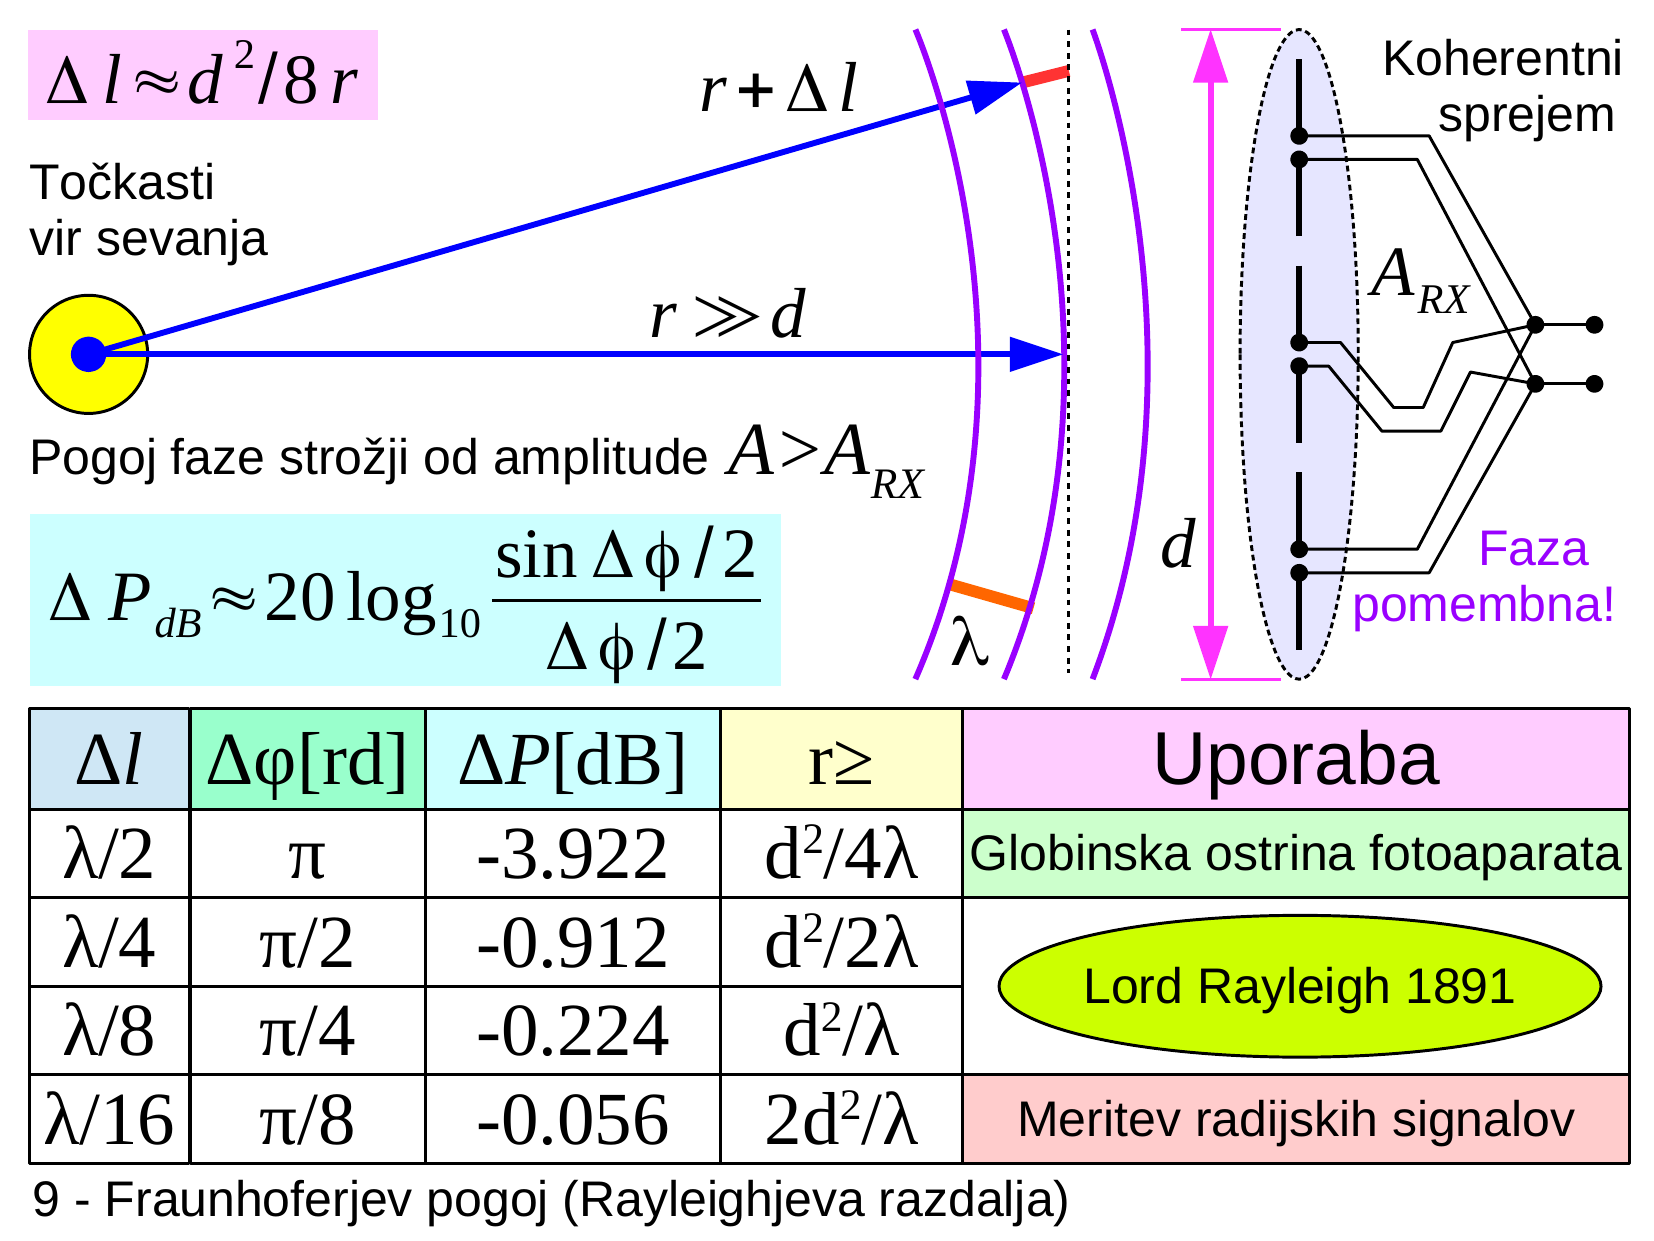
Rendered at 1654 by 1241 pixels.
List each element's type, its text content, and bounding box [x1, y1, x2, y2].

text_box r≥ [720, 708, 962, 809]
text_box ΔP[dB] [425, 708, 720, 809]
text_box λ/16 [29, 1074, 189, 1164]
text_box Globinska ostrina fotoaparata [962, 809, 1630, 897]
text_box -0.056 [425, 1074, 720, 1164]
text_box 2d2/λ [720, 1074, 962, 1164]
text_box -0.224 [425, 986, 720, 1074]
chart [631, 273, 833, 351]
text_box -3.922 [425, 809, 720, 897]
chart [933, 612, 937, 623]
text_box π/2 [190, 897, 425, 986]
text_box Faza pomembna! [1352, 520, 1617, 632]
text_box Lord Rayleigh 1891 [999, 915, 1602, 1058]
text_box π [190, 809, 425, 897]
text_box Pogoj faze strožji od amplitude A>ARX [29, 407, 925, 509]
text_box Uporaba [962, 708, 1630, 809]
text_box [29, 295, 148, 407]
chart [1142, 503, 1223, 585]
text_box Δφ[rd] [190, 708, 425, 809]
chart [933, 612, 1011, 668]
text_box [1240, 29, 1359, 680]
text_box 9 - Fraunhoferjev pogoj (Rayleighjeva razdalja) [32, 1171, 1111, 1229]
text_box λ/4 [29, 897, 189, 986]
text_box [115, 341, 148, 351]
text_box π/8 [190, 1074, 425, 1164]
chart [27, 29, 378, 121]
text_box d2/4λ [720, 809, 962, 897]
text_box -0.912 [425, 897, 720, 986]
text_box λ/8 [29, 986, 189, 1074]
text_box d2/λ [720, 986, 962, 1074]
text_box λ/2 [29, 809, 189, 897]
text_box Točkasti vir sevanja [29, 154, 272, 266]
text_box Meritev radijskih signalov [962, 1074, 1630, 1164]
chart [682, 47, 880, 129]
text_box d2/2λ [720, 897, 962, 986]
chart [30, 513, 781, 686]
chart [1346, 232, 1494, 323]
text_box [962, 897, 1630, 1074]
text_box π/4 [190, 986, 425, 1074]
text_box Δl [29, 708, 189, 809]
text_box Koherentni sprejem [1382, 30, 1625, 142]
